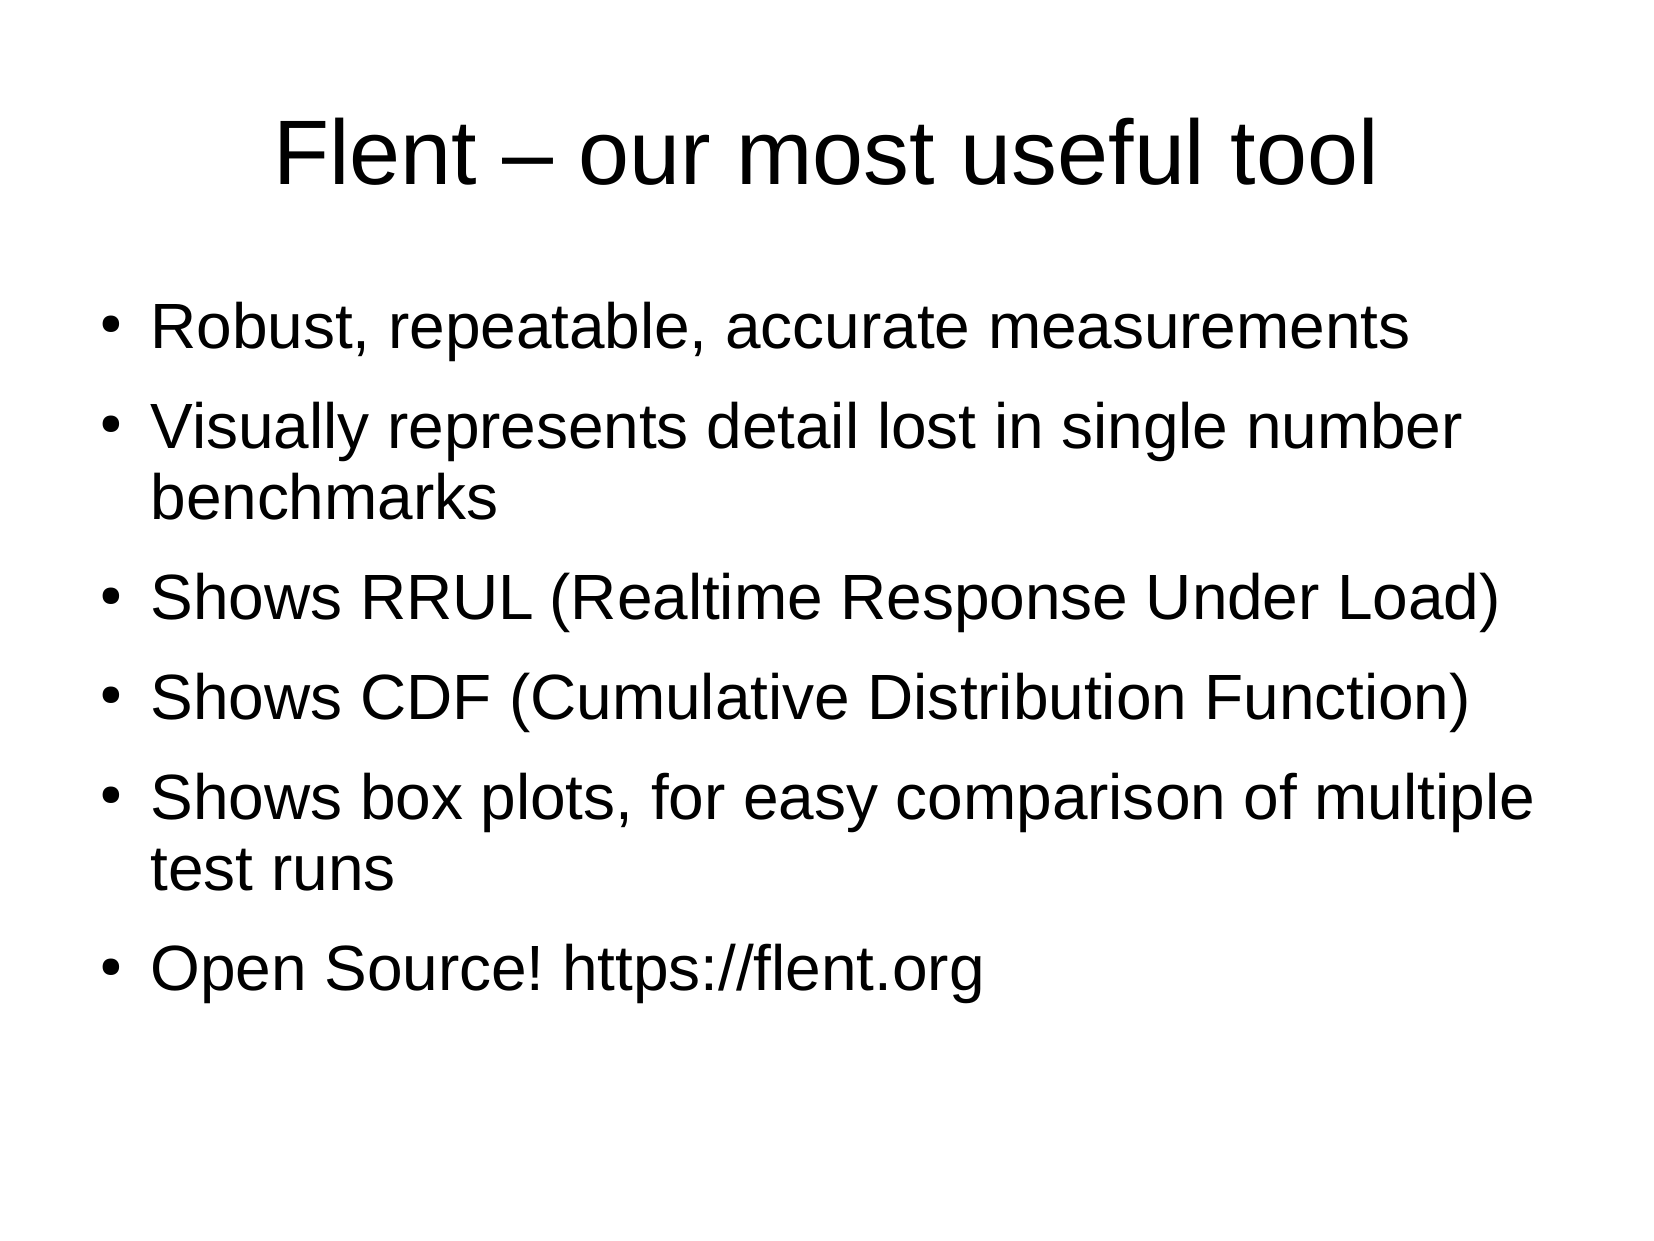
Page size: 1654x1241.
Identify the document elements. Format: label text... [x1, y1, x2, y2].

list Robust, repeatable, accurate measurements Visually represents detail lost in single number benchmarks Shows RRUL (Realtime Response Under Load) Shows CDF (Cumulative Distribution Function) Shows box plots, for easy comparison of multiple test runs Open Source! https://flent.org [82, 290, 1571, 1010]
title Flent – our most useful tool [82, 49, 1571, 257]
